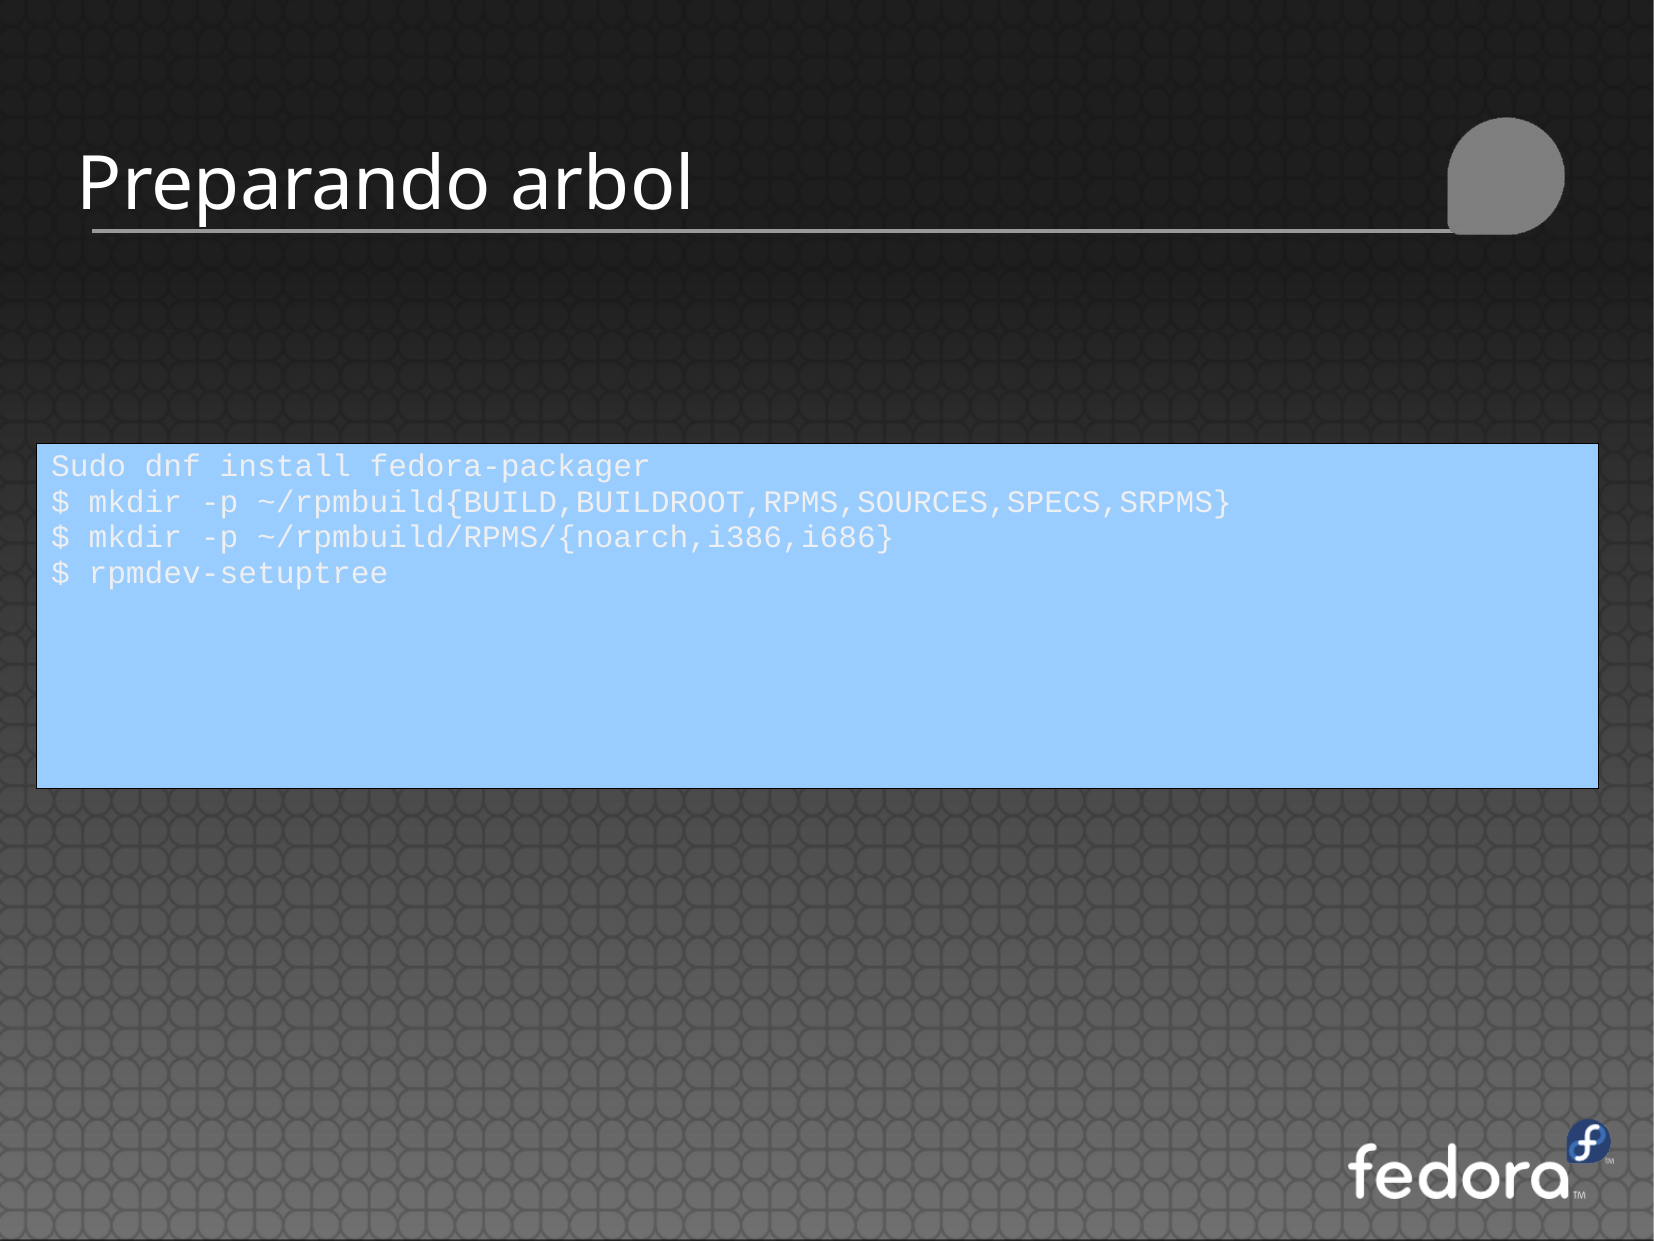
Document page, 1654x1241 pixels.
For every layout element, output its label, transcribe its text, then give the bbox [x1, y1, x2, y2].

text_box Sudo dnf install fedora-packager $ mkdir -p ~/rpmbuild{BUILD,BUILDROOT,RPMS,SOURCES,SPECS,SRPMS} $ mkdir -p ~/rpmbuild/RPMS/{noarch,i386,i686} $ rpmdev-setuptree [36, 443, 1599, 789]
title Preparando arbol [76, 112, 1566, 249]
picture [0, 0, 1654, 1241]
